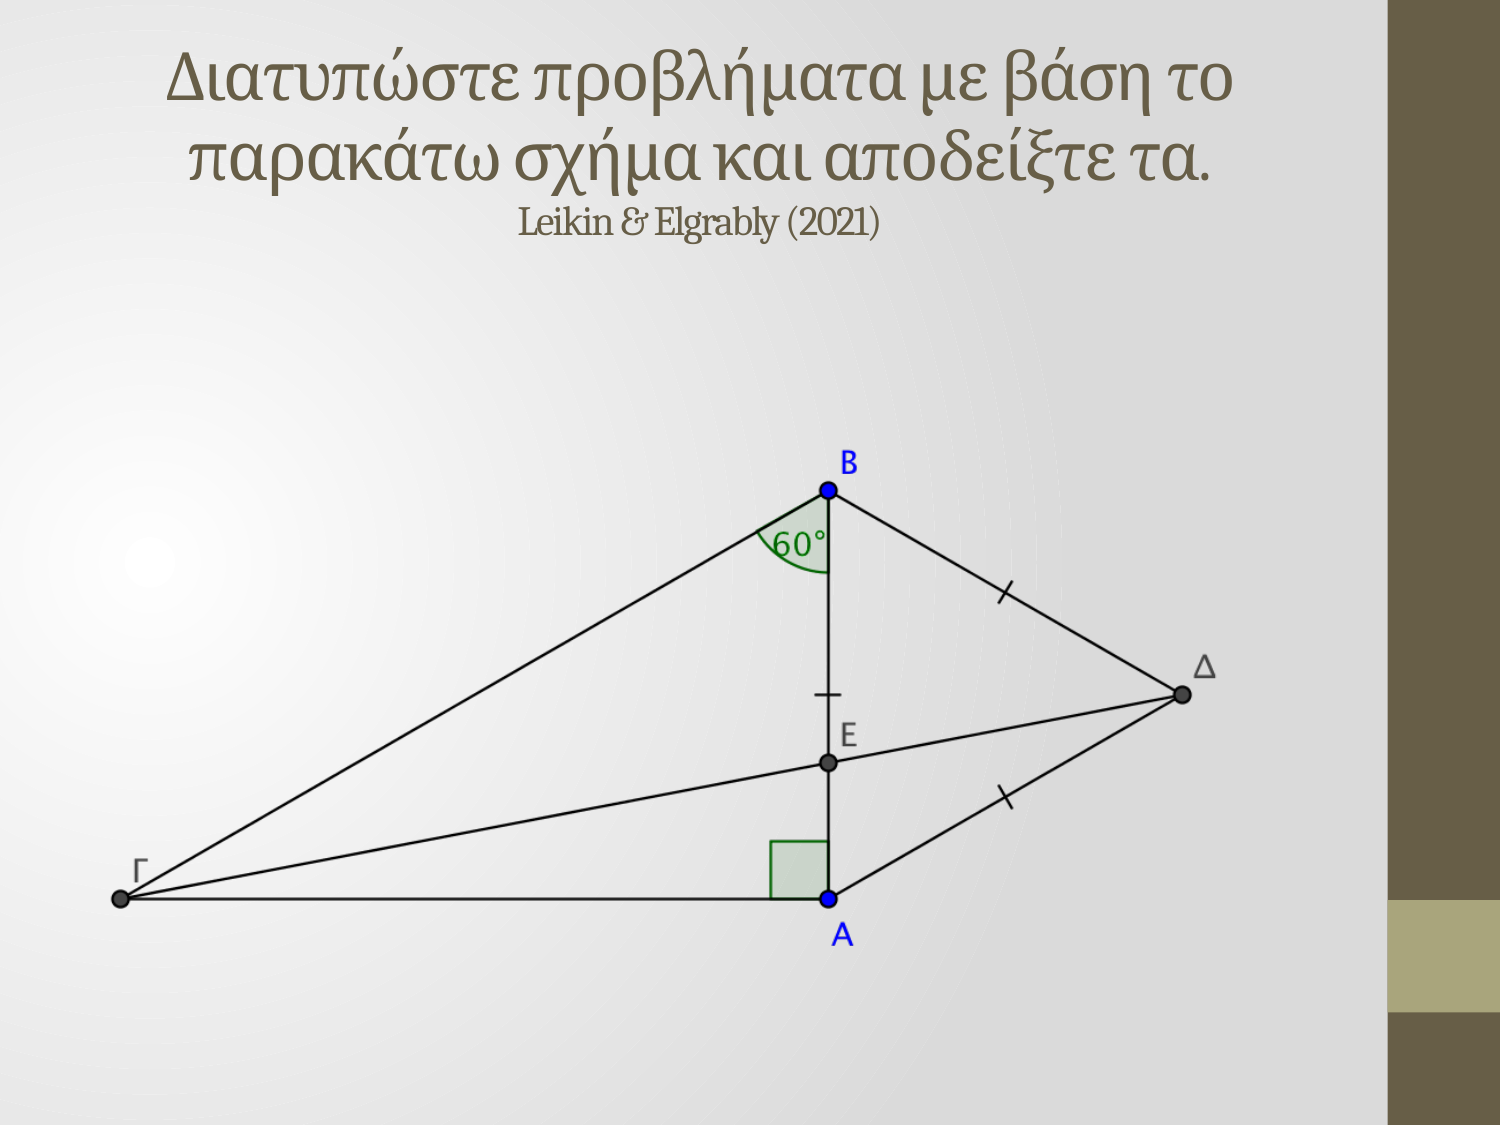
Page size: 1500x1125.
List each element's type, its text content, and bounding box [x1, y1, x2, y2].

title Διατυπώστε προβλήματα με βάση το παρακάτω σχήμα και αποδείξτε τα. Leikin & Elgrably (2021) [75, 45, 1325, 233]
picture [44, 320, 1236, 1071]
